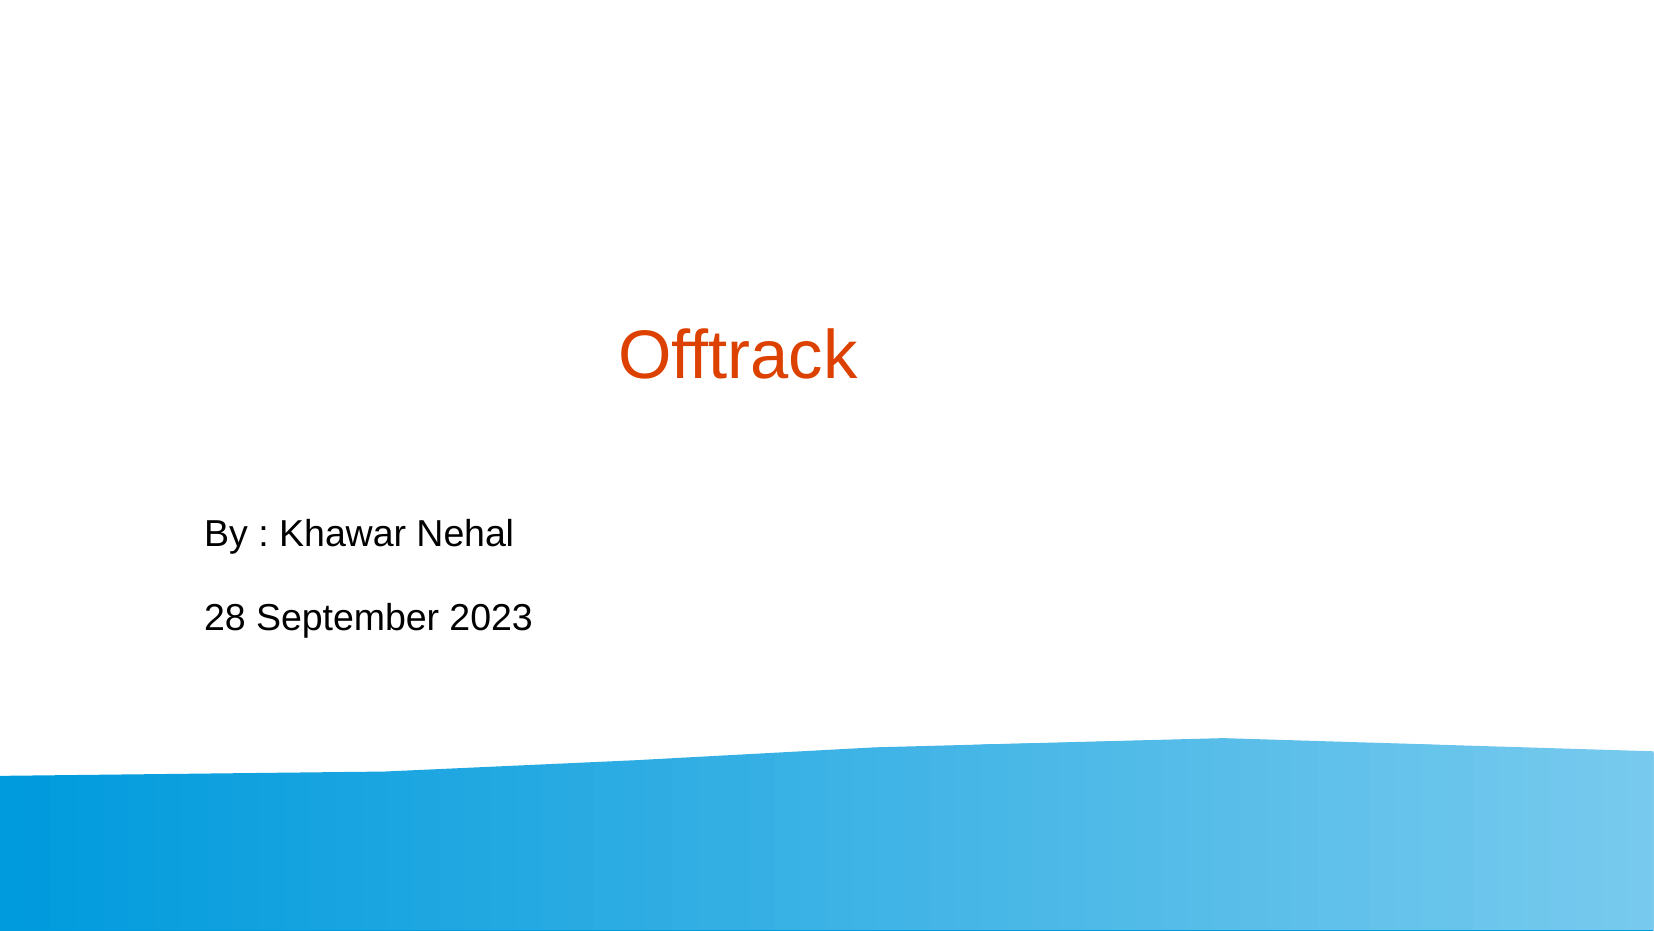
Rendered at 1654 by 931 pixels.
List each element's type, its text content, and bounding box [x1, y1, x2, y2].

text_box By : Khawar Nehal 28 September 2023 [189, 504, 952, 688]
title Offtrack [0, 265, 1477, 443]
